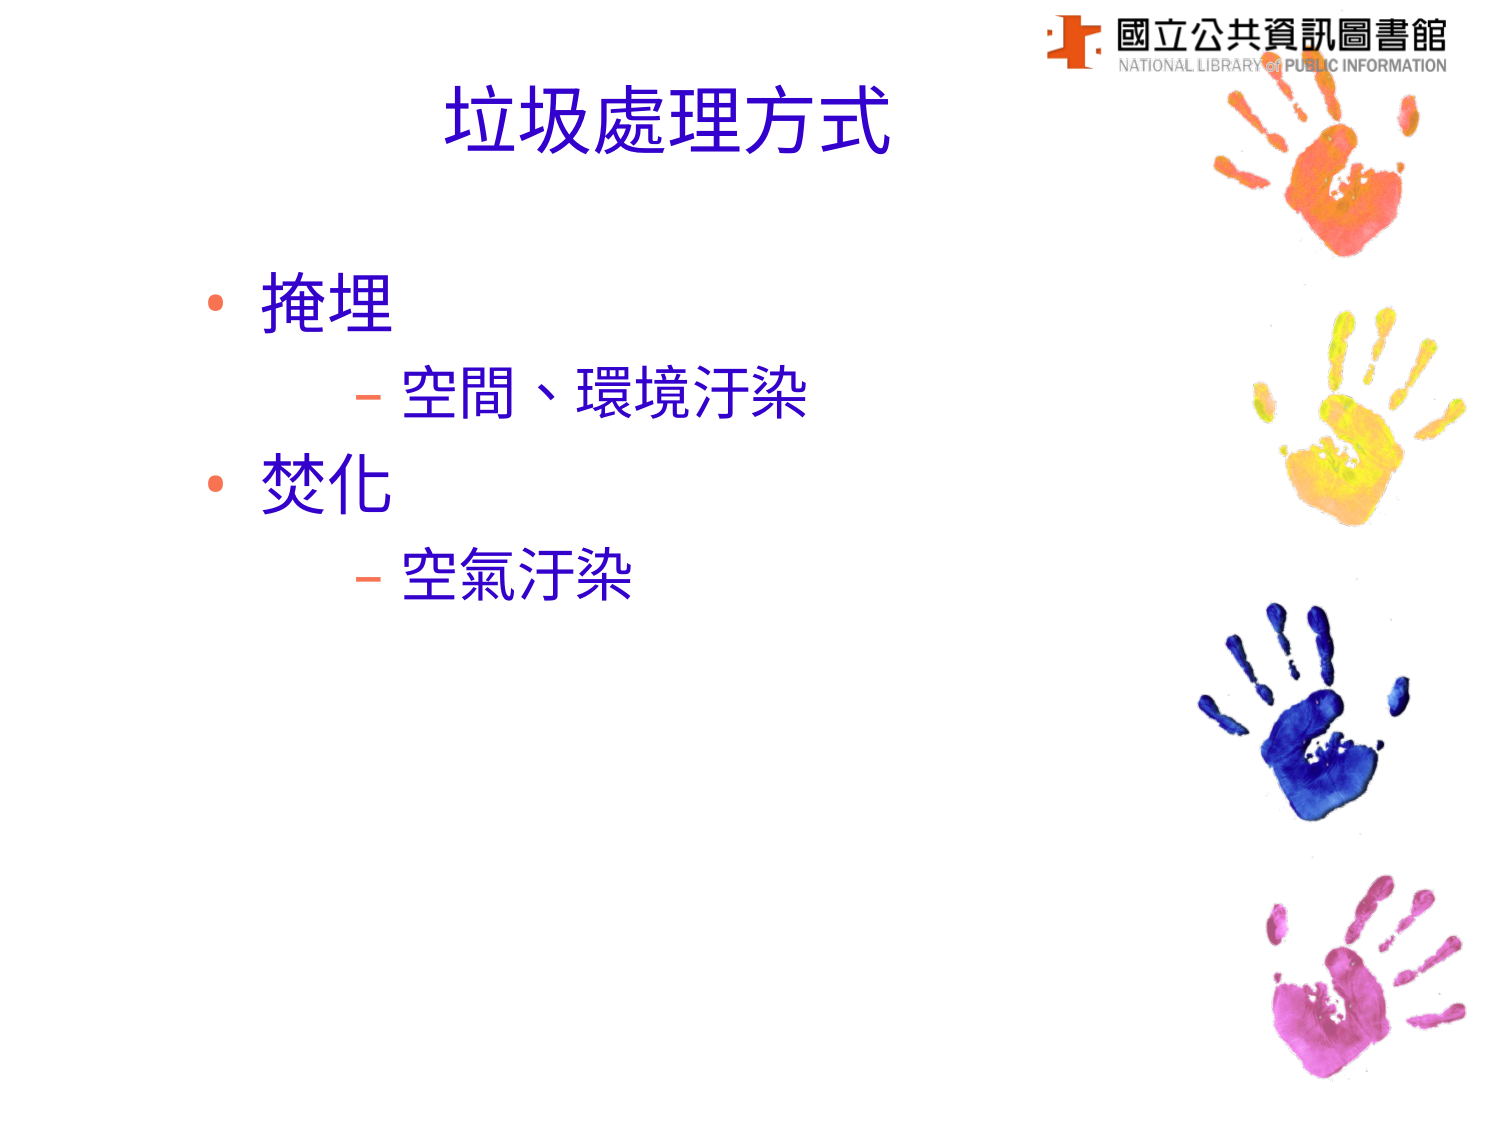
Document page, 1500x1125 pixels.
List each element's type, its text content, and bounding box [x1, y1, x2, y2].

title 垃圾處理方式 [112, 24, 1176, 213]
list 掩埋 空間、環境汙染 焚化 空氣汙染 [112, 254, 1176, 1000]
